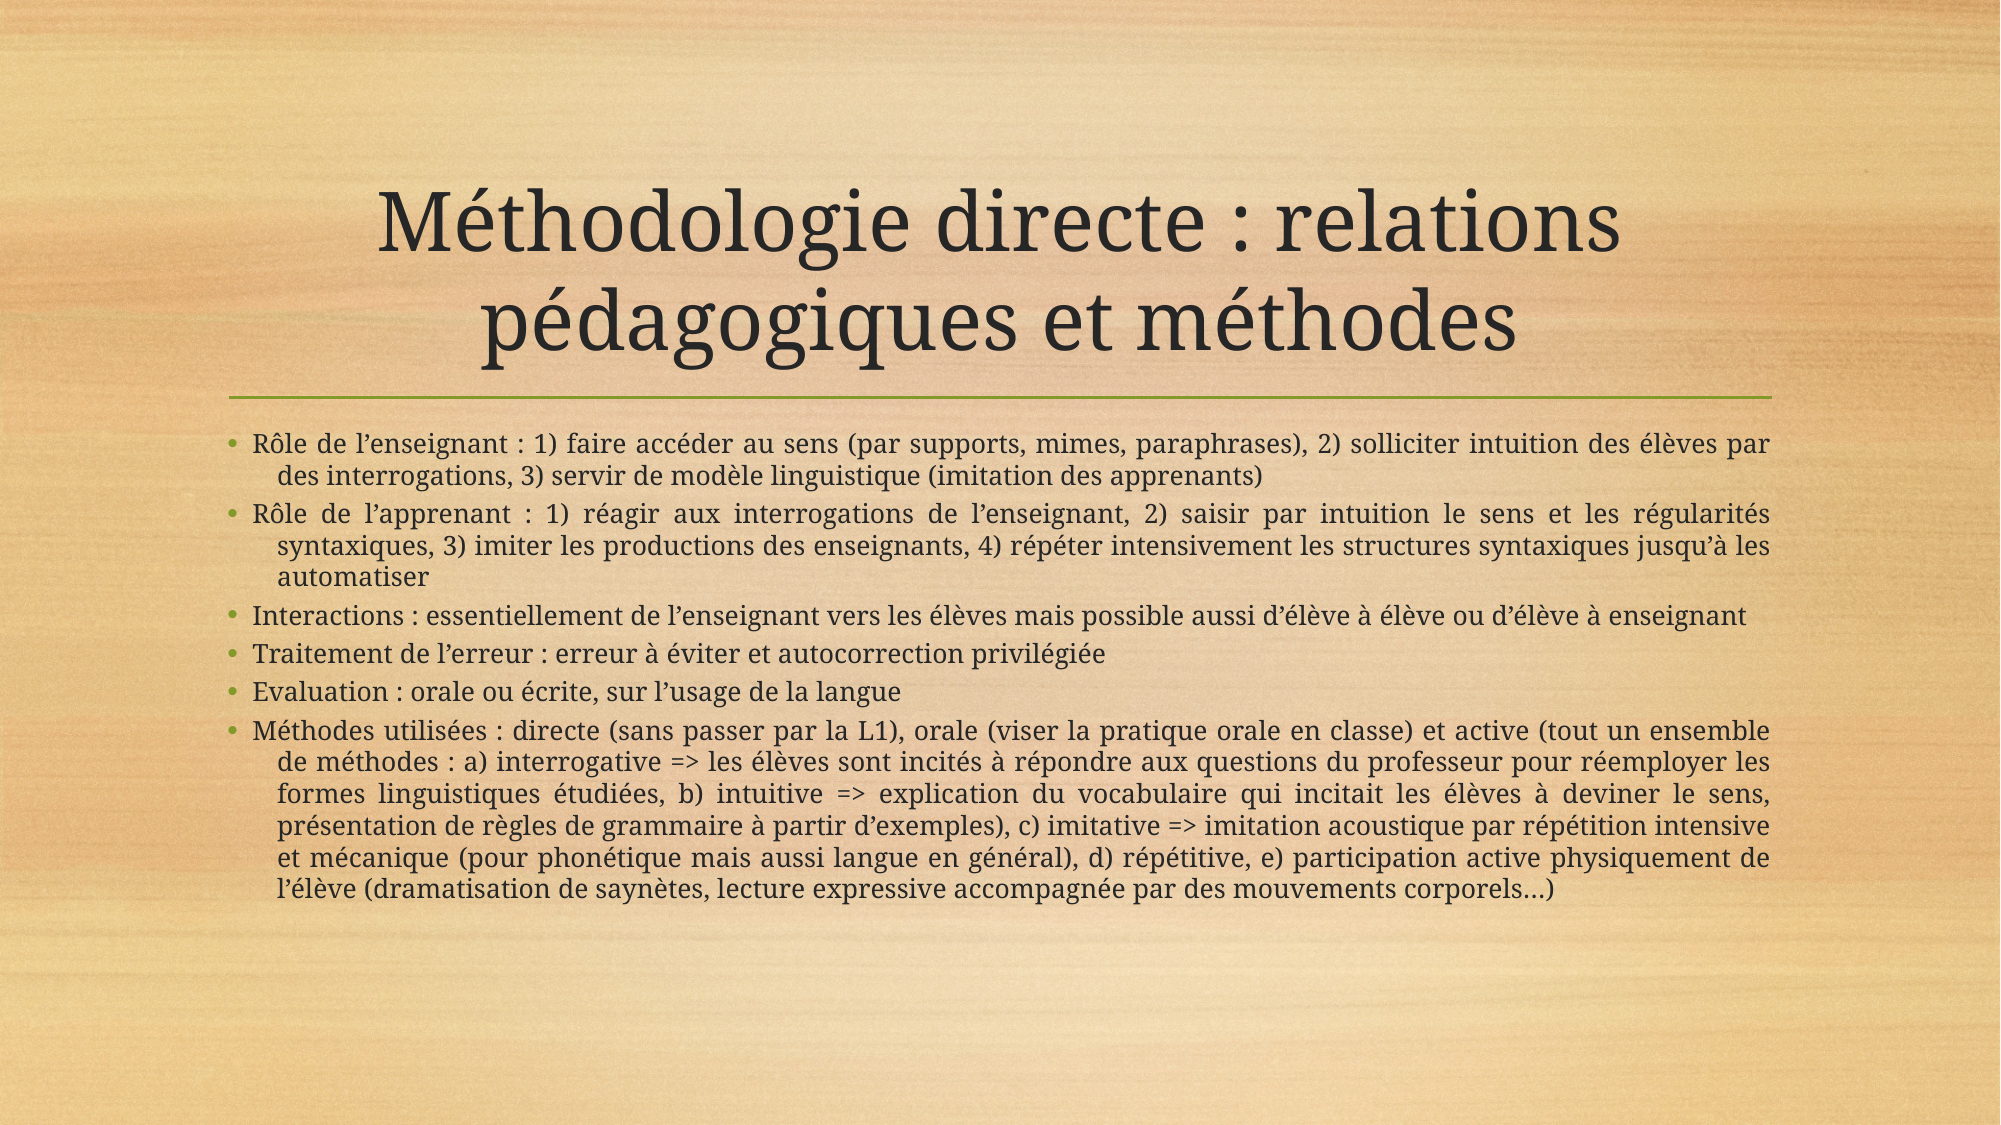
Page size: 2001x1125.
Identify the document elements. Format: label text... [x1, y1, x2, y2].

list Rôle de l’enseignant : 1) faire accéder au sens (par supports, mimes, paraphrases), 2) solliciter intuition des élèves par des interrogations, 3) servir de modèle linguistique (imitation des apprenants) Rôle de l’apprenant : 1) réagir aux interrogations de l’enseignant, 2) saisir par intuition le sens et les régularités syntaxiques, 3) imiter les productions des enseignants, 4) répéter intensivement les structures syntaxiques jusqu’à les automatiser Interactions : essentiellement de l’enseignant vers les élèves mais possible aussi d’élève à élève ou d’élève à enseignant Traitement de l’erreur : erreur à éviter et autocorrection privilégiée Evaluation : orale ou écrite, sur l’usage de la langue Méthodes utilisées : directe (sans passer par la L1), orale (viser la pratique orale en classe) et active (tout un ensemble de méthodes : a) interrogative => les élèves sont incités à répondre aux questions du professeur pour réemployer les formes linguistiques étudiées, b) intuitive => explication du vocabulaire qui incitait les élèves à deviner le sens, présentation de règles de grammaire à partir d’exemples), c) imitative => imitation acoustique par répétition intensive et mécanique (pour phonétique mais aussi langue en général), d) répétitive, e) participation active physiquement de l’élève (dramatisation de saynètes, lecture expressive accompagnée par des mouvements corporels…) [212, 419, 1788, 964]
title Méthodologie directe : relations pédagogiques et méthodes [212, 161, 1788, 376]
